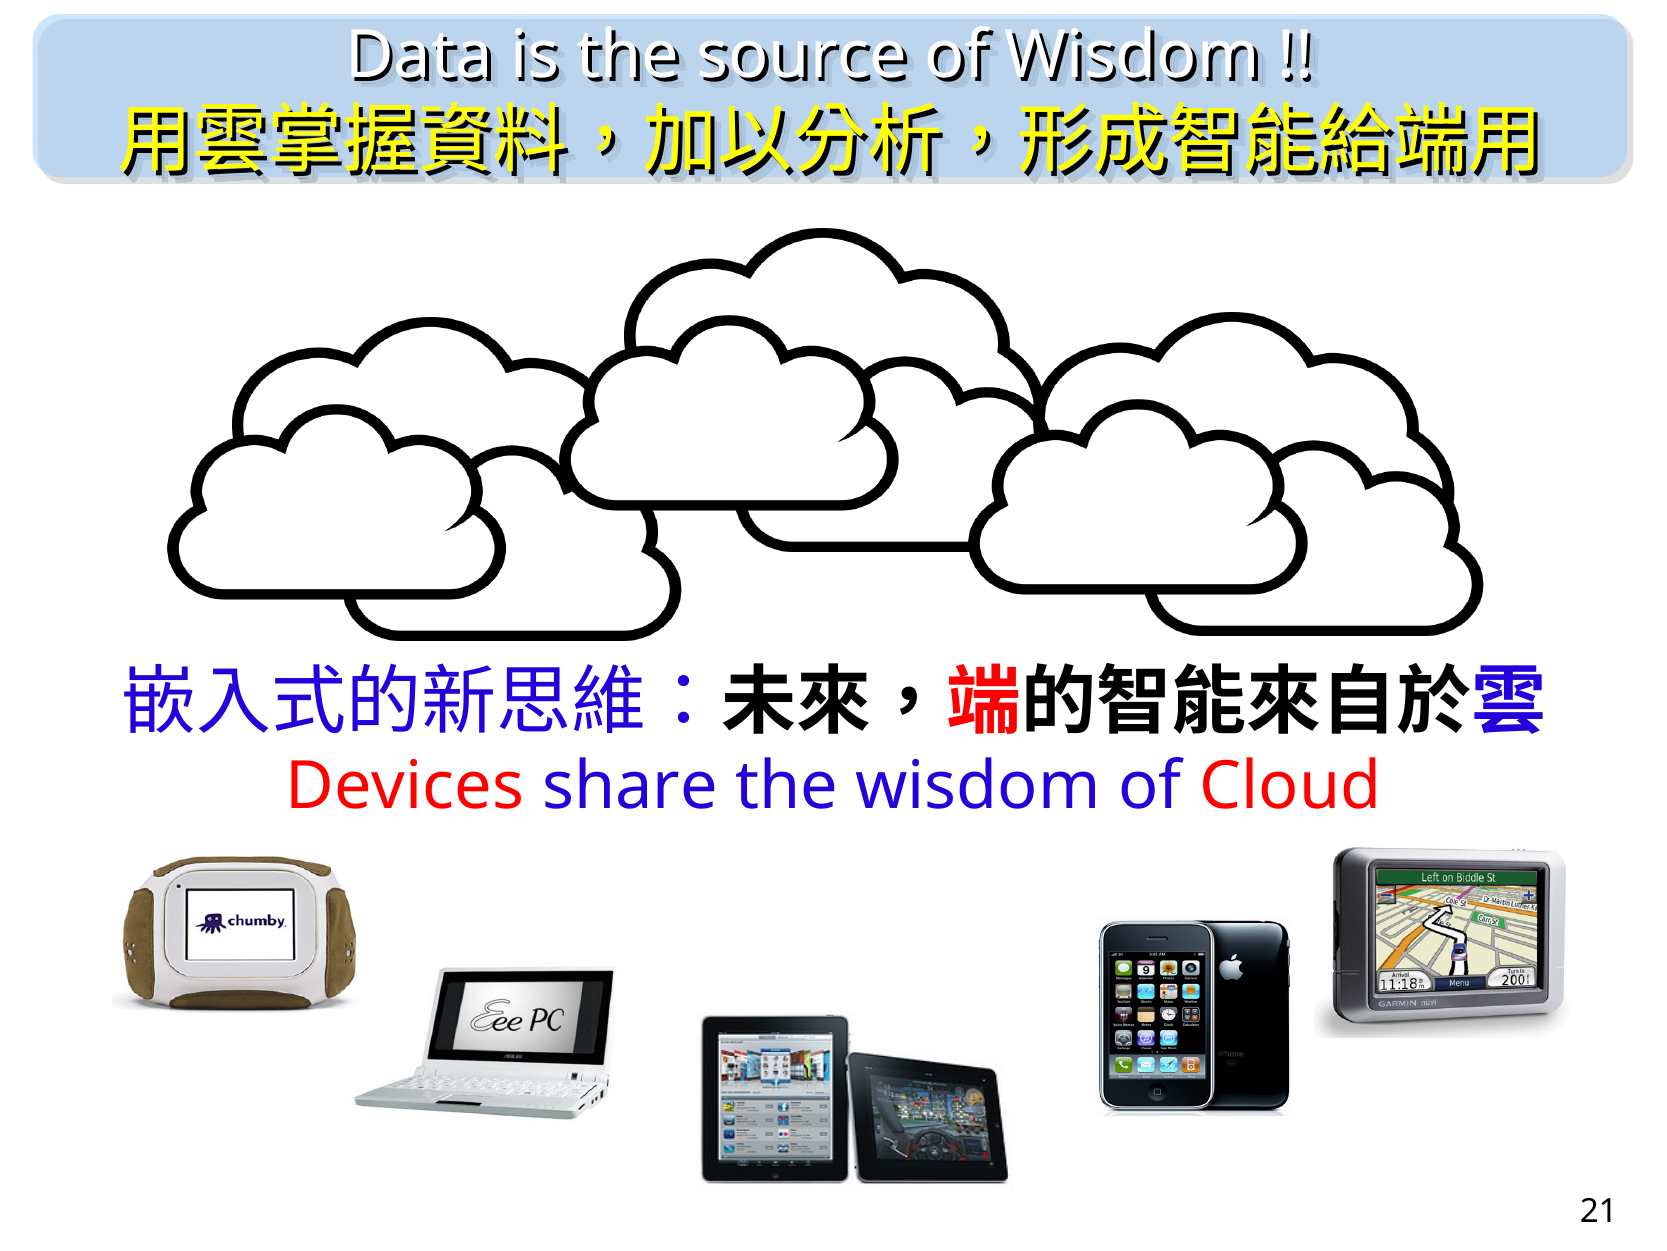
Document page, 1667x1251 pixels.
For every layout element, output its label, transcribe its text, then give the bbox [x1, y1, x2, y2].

picture [1314, 858, 1575, 1038]
picture [685, 1001, 1025, 1201]
picture [111, 858, 626, 1136]
picture [1096, 917, 1291, 1116]
text_box Data is the source of Wisdom !! 用雲掌握資料，加以分析，形成智能給端用 [32, 14, 1628, 178]
text_box 嵌入式的新思維：未來，端的智能來自於雲 Devices share the wisdom of Cloud [64, 644, 1603, 858]
picture [143, 212, 1506, 644]
